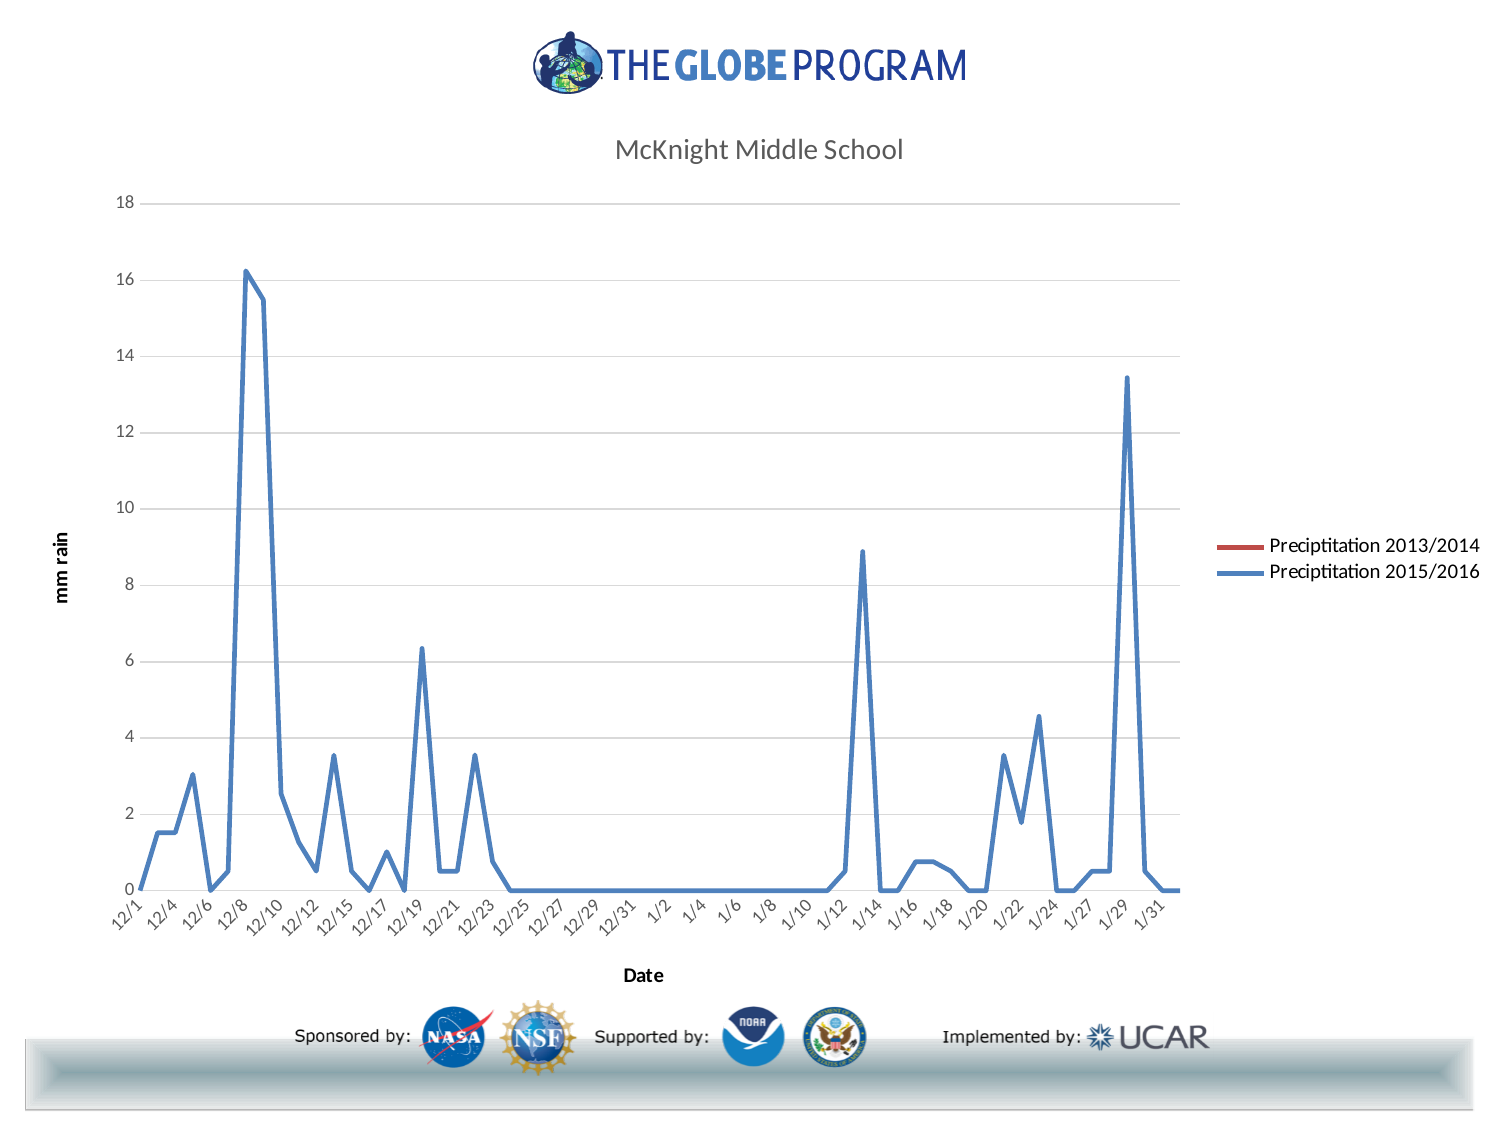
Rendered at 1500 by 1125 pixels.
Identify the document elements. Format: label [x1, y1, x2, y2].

picture [526, 24, 975, 100]
chart [18, 102, 1500, 1018]
picture [262, 1018, 1238, 1085]
